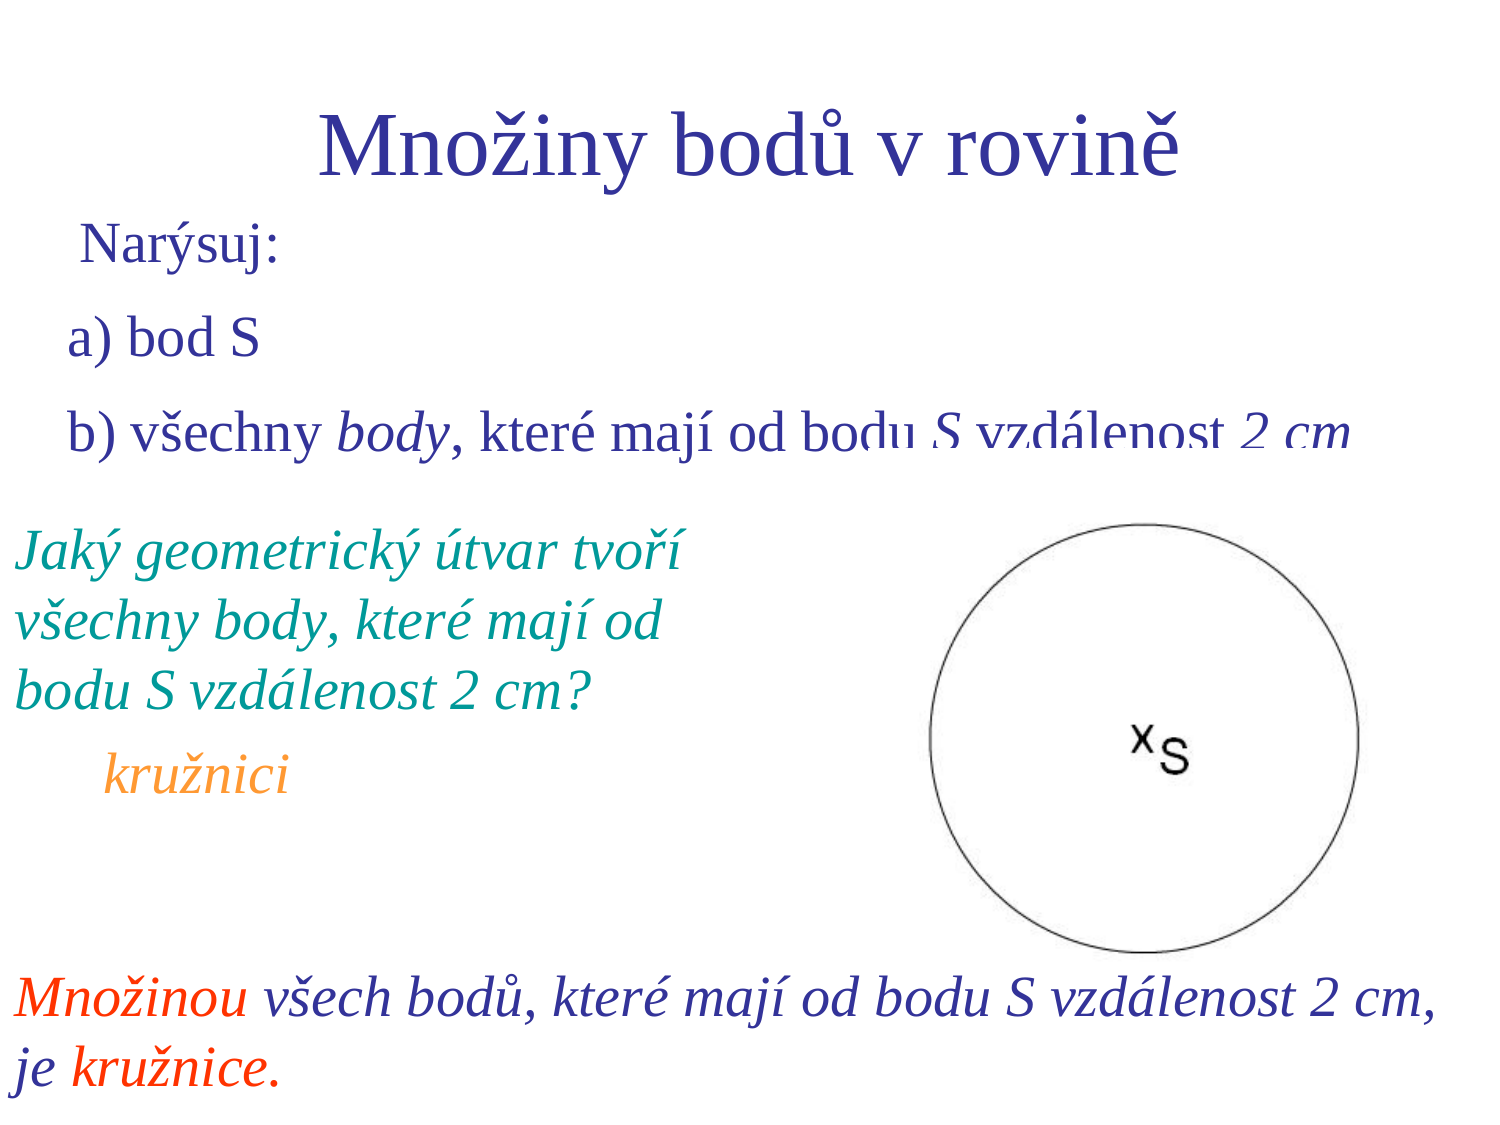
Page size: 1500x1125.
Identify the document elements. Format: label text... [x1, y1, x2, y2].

text_box b) všechny body, které mají od bodu S vzdálenost 2 cm [53, 385, 1436, 471]
text_box a) bod S [53, 290, 680, 377]
title Množiny bodů v rovině [75, 45, 1426, 233]
text_box Narýsuj: [64, 196, 691, 282]
text_box Množinou všech bodů, které mají od bodu S vzdálenost 2 cm, je kružnice. [0, 950, 1500, 1107]
text_box Jaký geometrický útvar tvoří všechny body, které mají od bodu S vzdálenost 2 cm? [0, 503, 774, 729]
text_box kružnici [88, 727, 502, 814]
picture [868, 448, 1455, 950]
